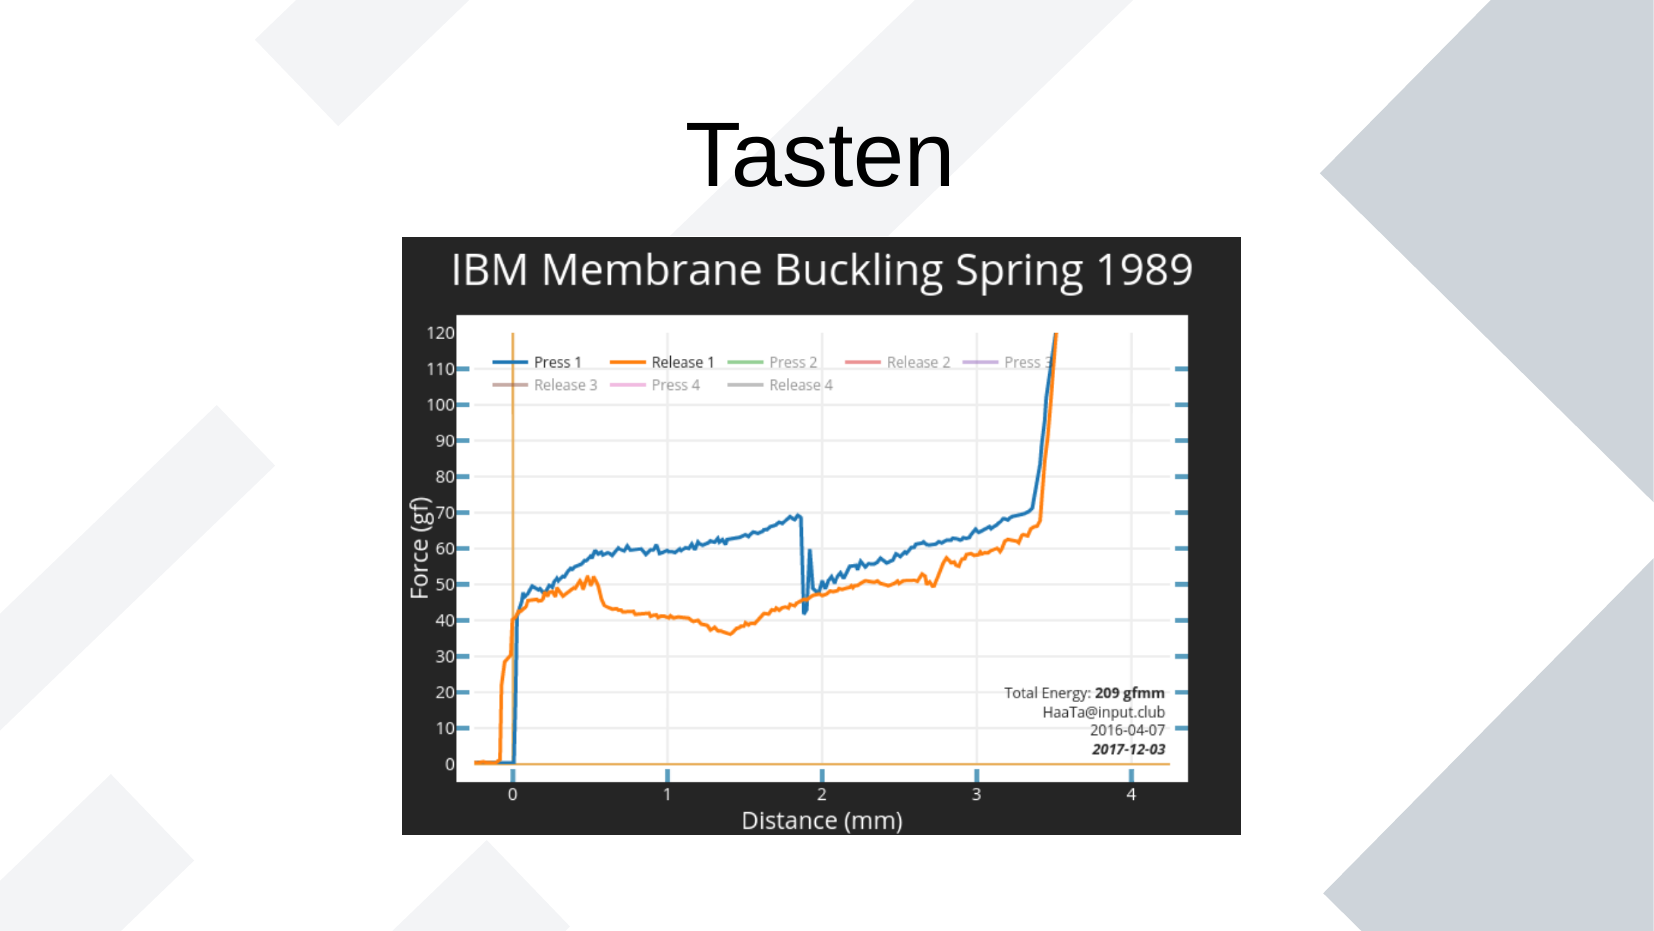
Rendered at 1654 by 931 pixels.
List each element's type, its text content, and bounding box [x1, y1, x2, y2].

picture [402, 236, 1241, 835]
title Tasten [76, 76, 1565, 233]
